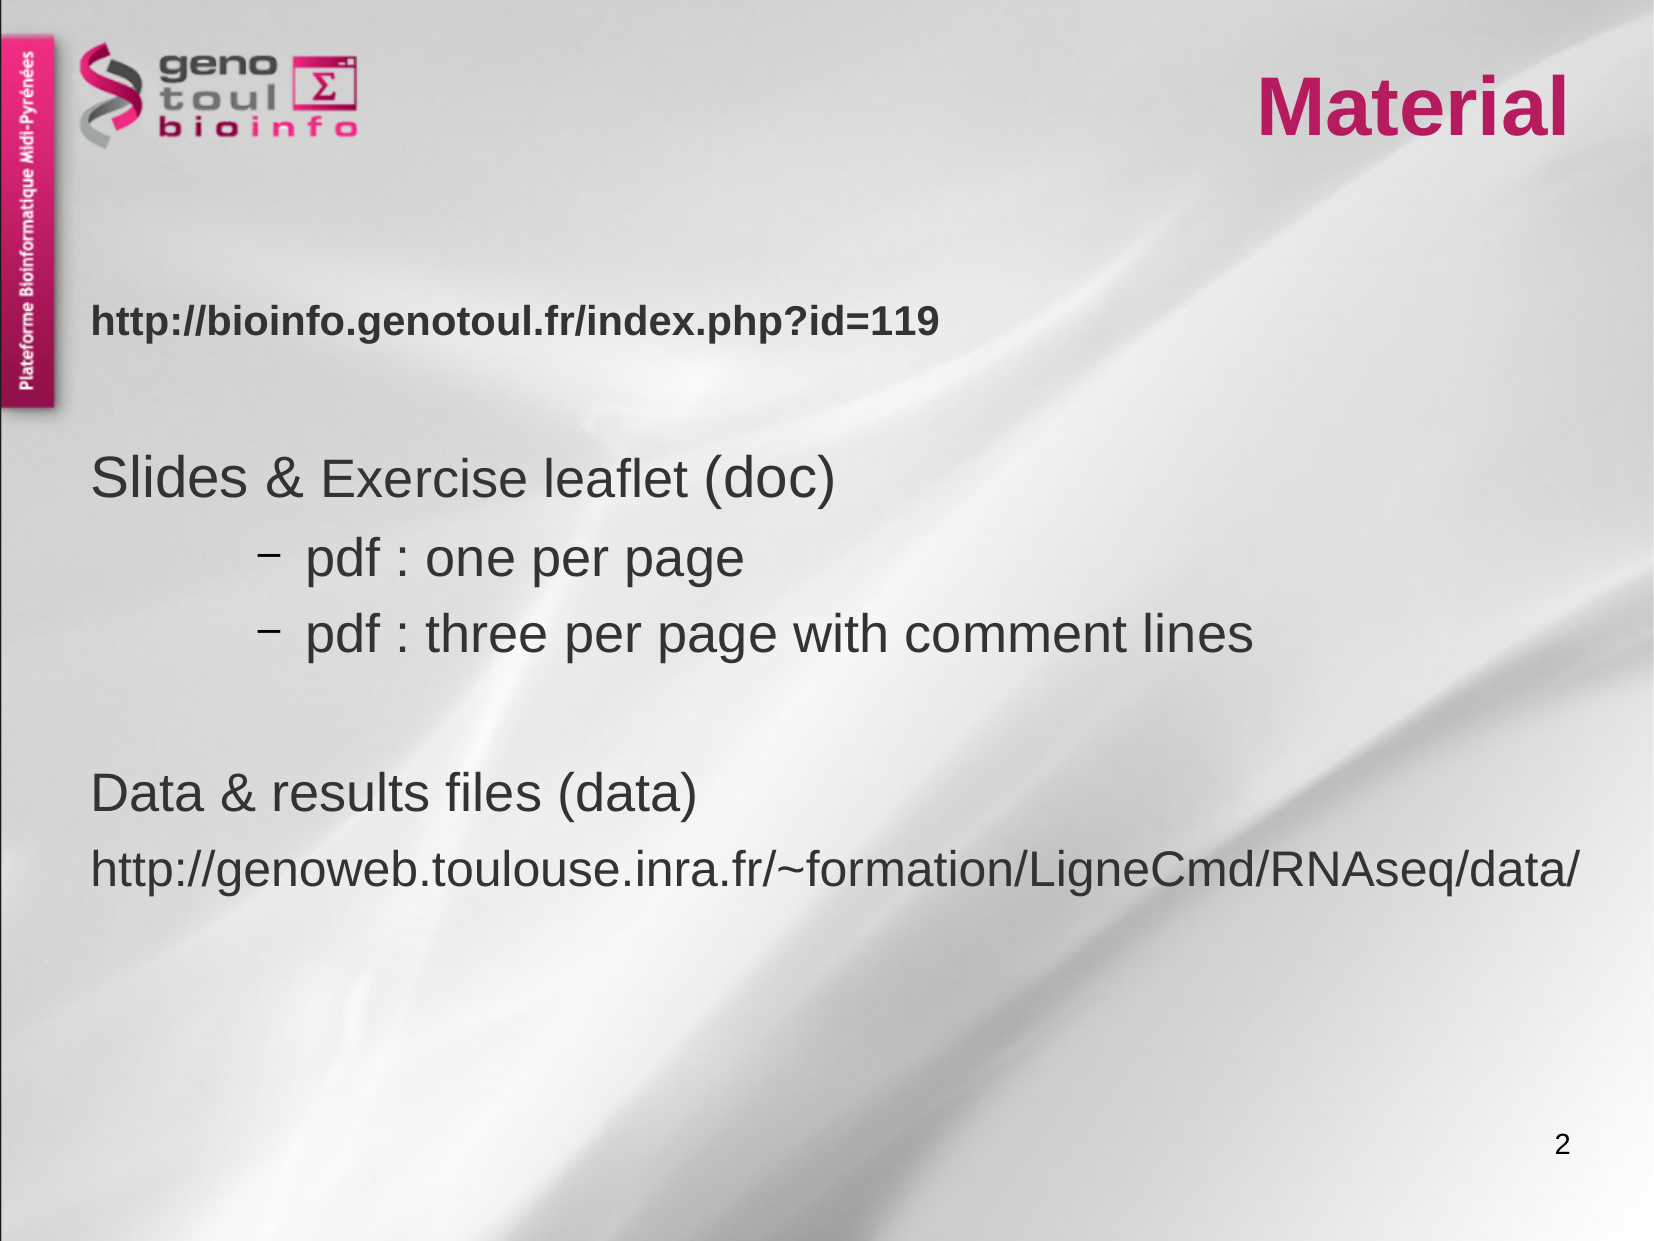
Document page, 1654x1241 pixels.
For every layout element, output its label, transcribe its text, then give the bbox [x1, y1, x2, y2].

title Material [82, 8, 1571, 216]
list http://bioinfo.genotoul.fr/index.php?id=119 Slides & Exercise leaflet (doc) pdf : one per page pdf : three per page with comment lines Data & results files (data) http://genoweb.toulouse.inra.fr/~formation/LigneCmd/RNAseq/data/ [88, 290, 1625, 1109]
picture [0, 0, 1654, 1241]
